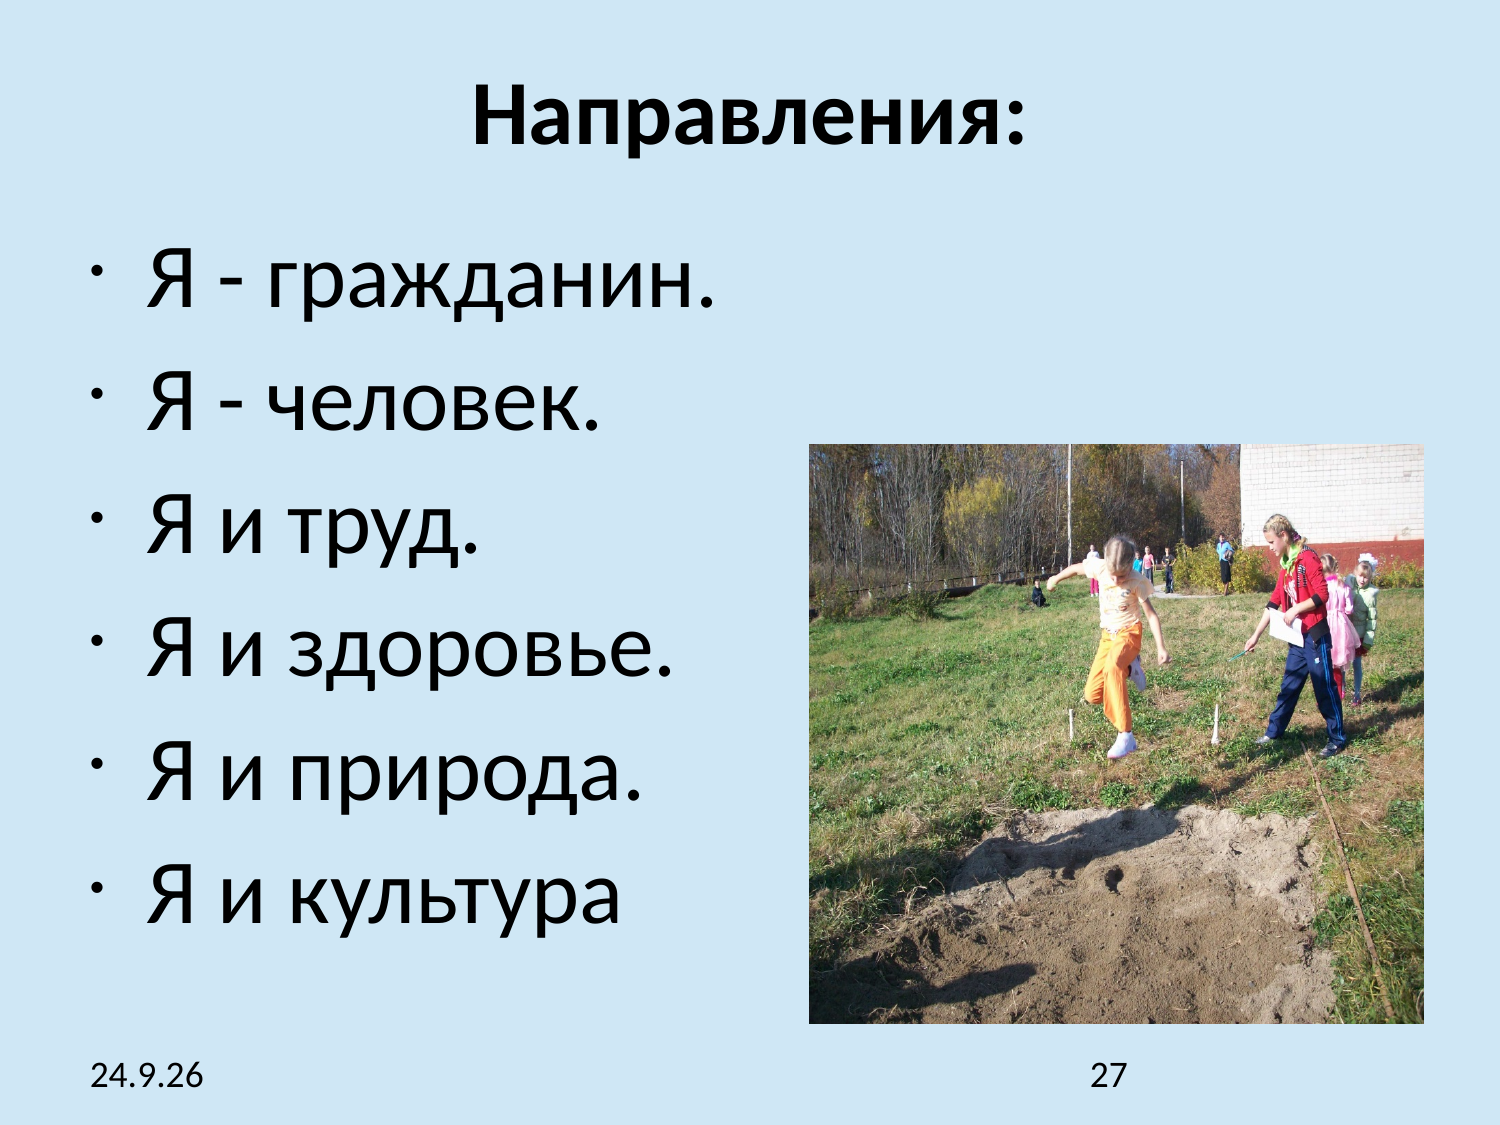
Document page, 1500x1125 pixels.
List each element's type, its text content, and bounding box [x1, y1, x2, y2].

picture [809, 444, 1424, 1024]
title Направления: [75, 45, 1425, 208]
slide_number <номер> [1074, 1042, 1425, 1103]
list Я - гражданин. Я - человек. Я и труд. Я и здоровье. Я и природа. Я и культура [75, 208, 1425, 1005]
slide_number 29.4.19 [75, 1042, 425, 1103]
